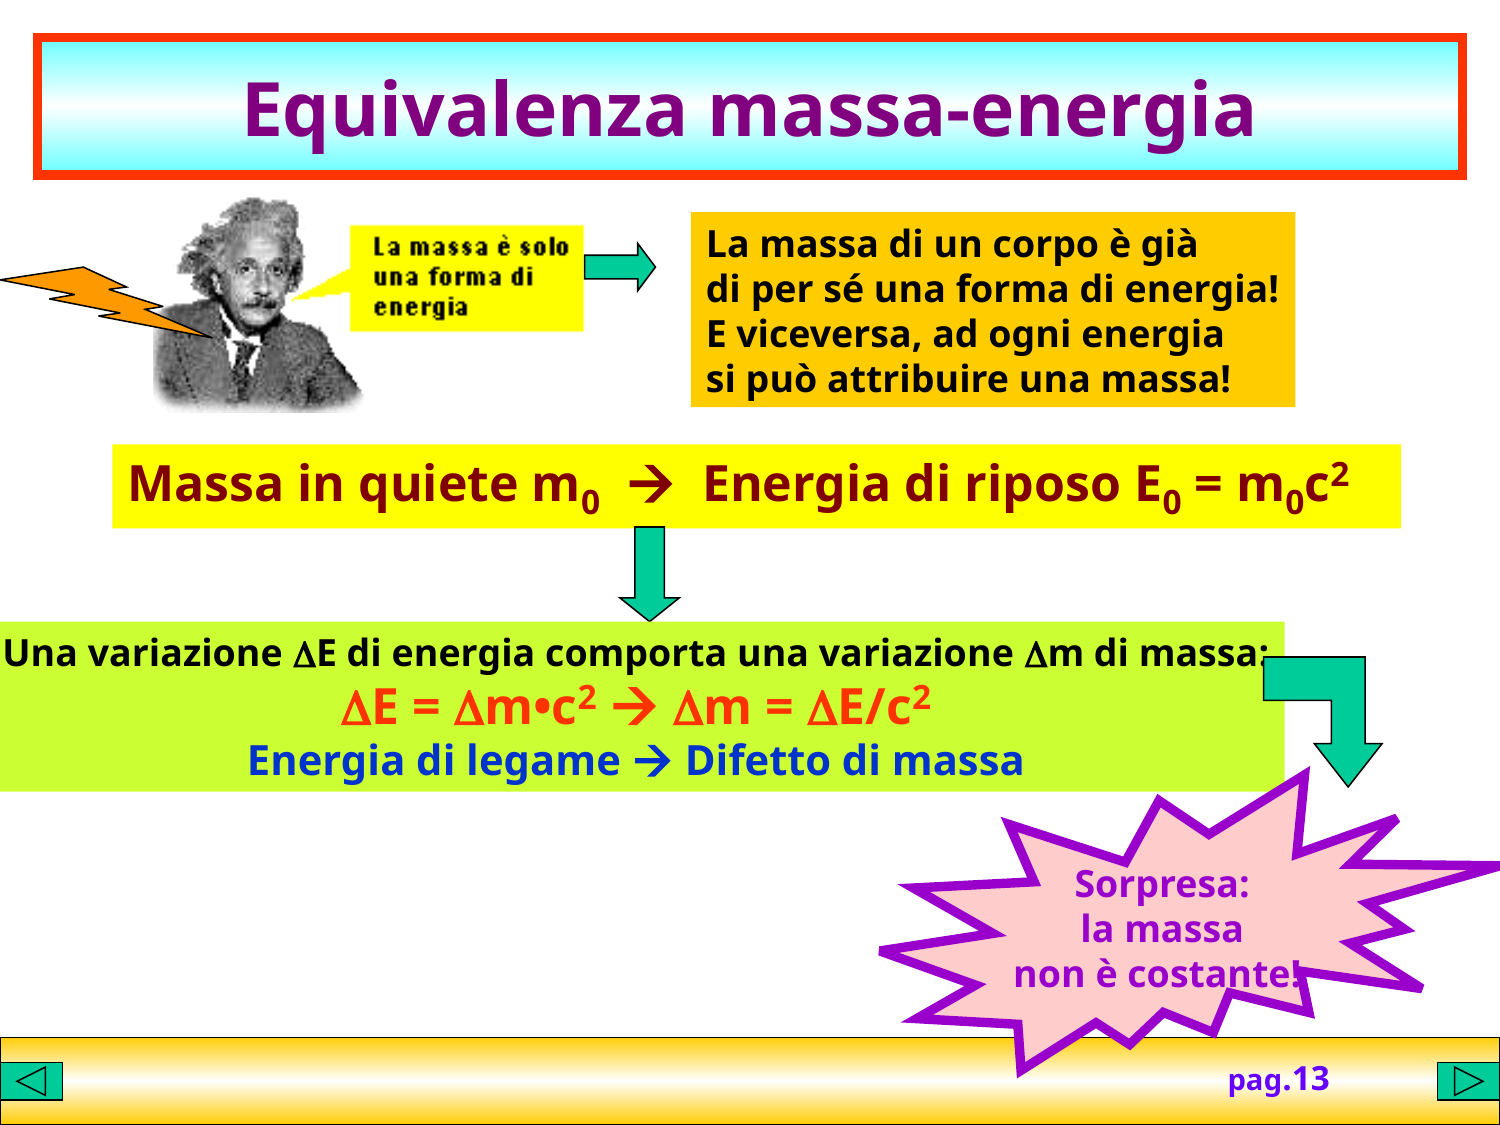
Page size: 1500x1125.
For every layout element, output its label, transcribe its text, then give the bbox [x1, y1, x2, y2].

text_box [0, 267, 213, 338]
text_box Sorpresa: la massa non è costante! [879, 774, 1500, 1071]
text_box La massa di un corpo è già di per sé una forma di energia! E viceversa, ad ogni energia si può attribuire una massa! [690, 212, 1289, 408]
title Equivalenza massa-energia [37, 37, 1463, 175]
text_box Una variazione DE di energia comporta una variazione Dm di massa: DE = Dm•c2  Dm = DE/c2 Energia di legame  Difetto di massa [1, 621, 1271, 792]
text_box Massa in quiete m0  Energia di riposo E0 = m0c2 [112, 444, 1402, 529]
picture [153, 196, 591, 413]
